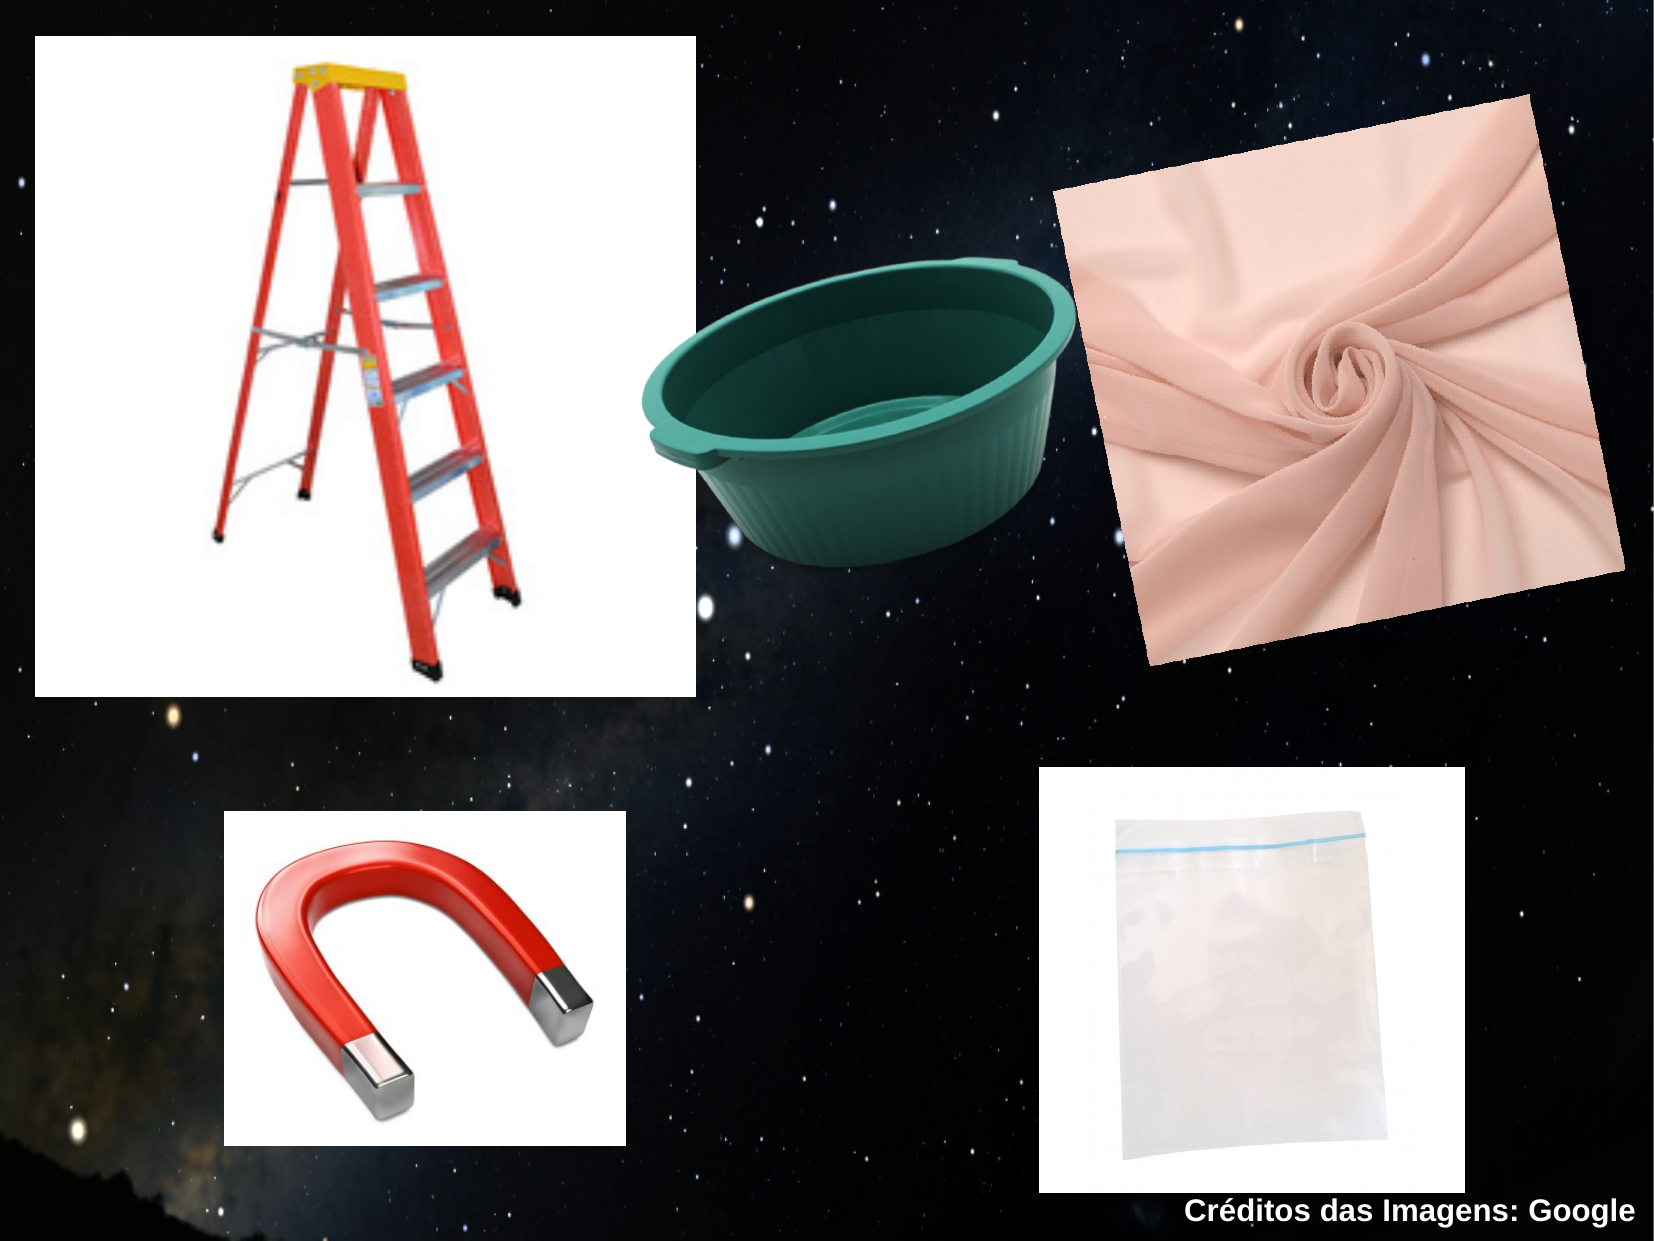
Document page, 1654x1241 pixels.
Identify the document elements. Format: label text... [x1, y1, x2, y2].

text_box Créditos das Imagens: Google [0, 1193, 1637, 1241]
picture [0, 0, 1654, 1241]
